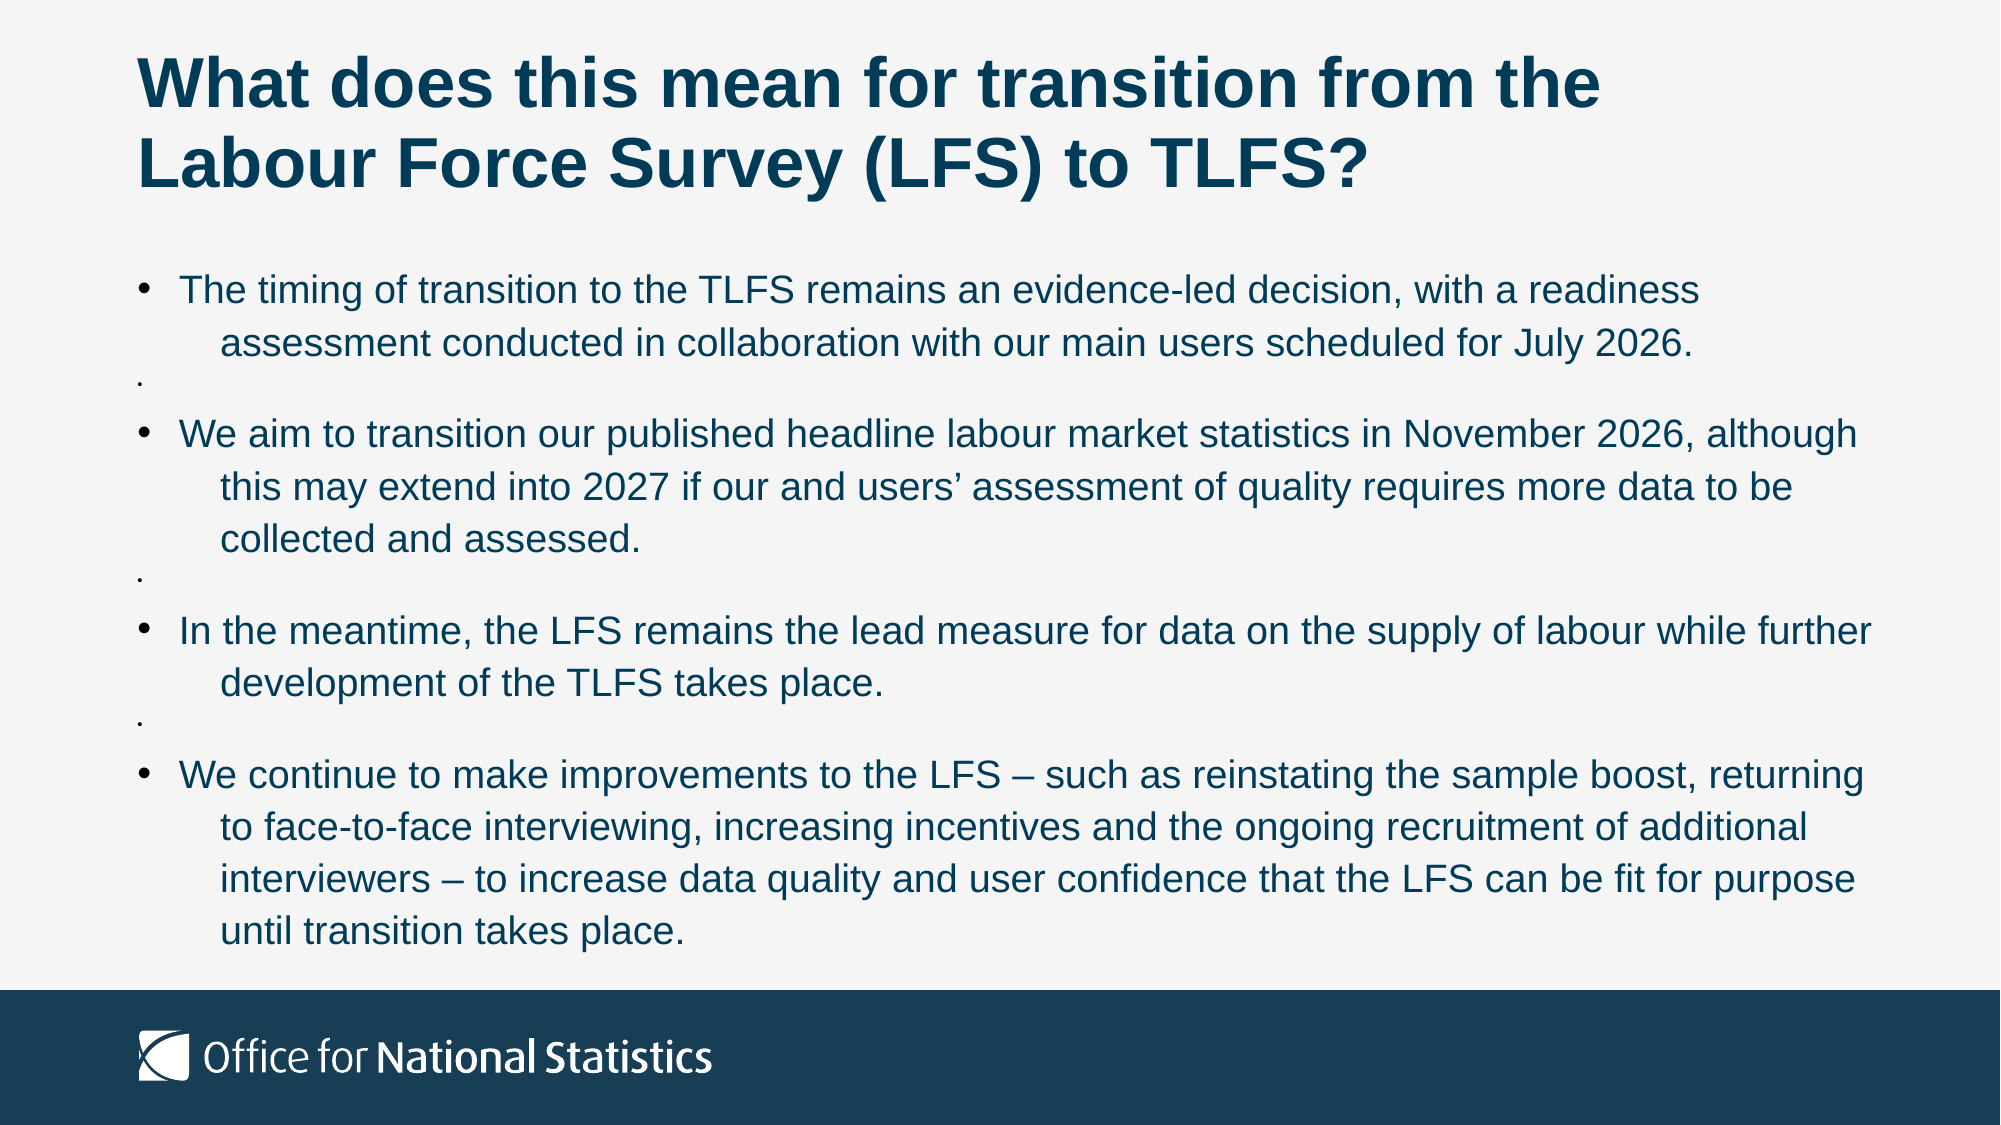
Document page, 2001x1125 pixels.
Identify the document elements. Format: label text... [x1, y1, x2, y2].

list The timing of transition to the TLFS remains an evidence-led decision, with a readiness assessment conducted in collaboration with our main users scheduled for July 2026. We aim to transition our published headline labour market statistics in November 2026, although this may extend into 2027 if our and users’ assessment of quality requires more data to be collected and assessed. In the meantime, the LFS remains the lead measure for data on the supply of labour while further development of the TLFS takes place. We continue to make improvements to the LFS – such as reinstating the sample boost, returning to face-to-face interviewing, increasing incentives and the ongoing recruitment of additional interviewers – to increase data quality and user confidence that the LFS can be fit for purpose until transition takes place. [137, 259, 1910, 956]
title What does this mean for transition from the Labour Force Survey (LFS) to TLFS? [137, 42, 1863, 206]
